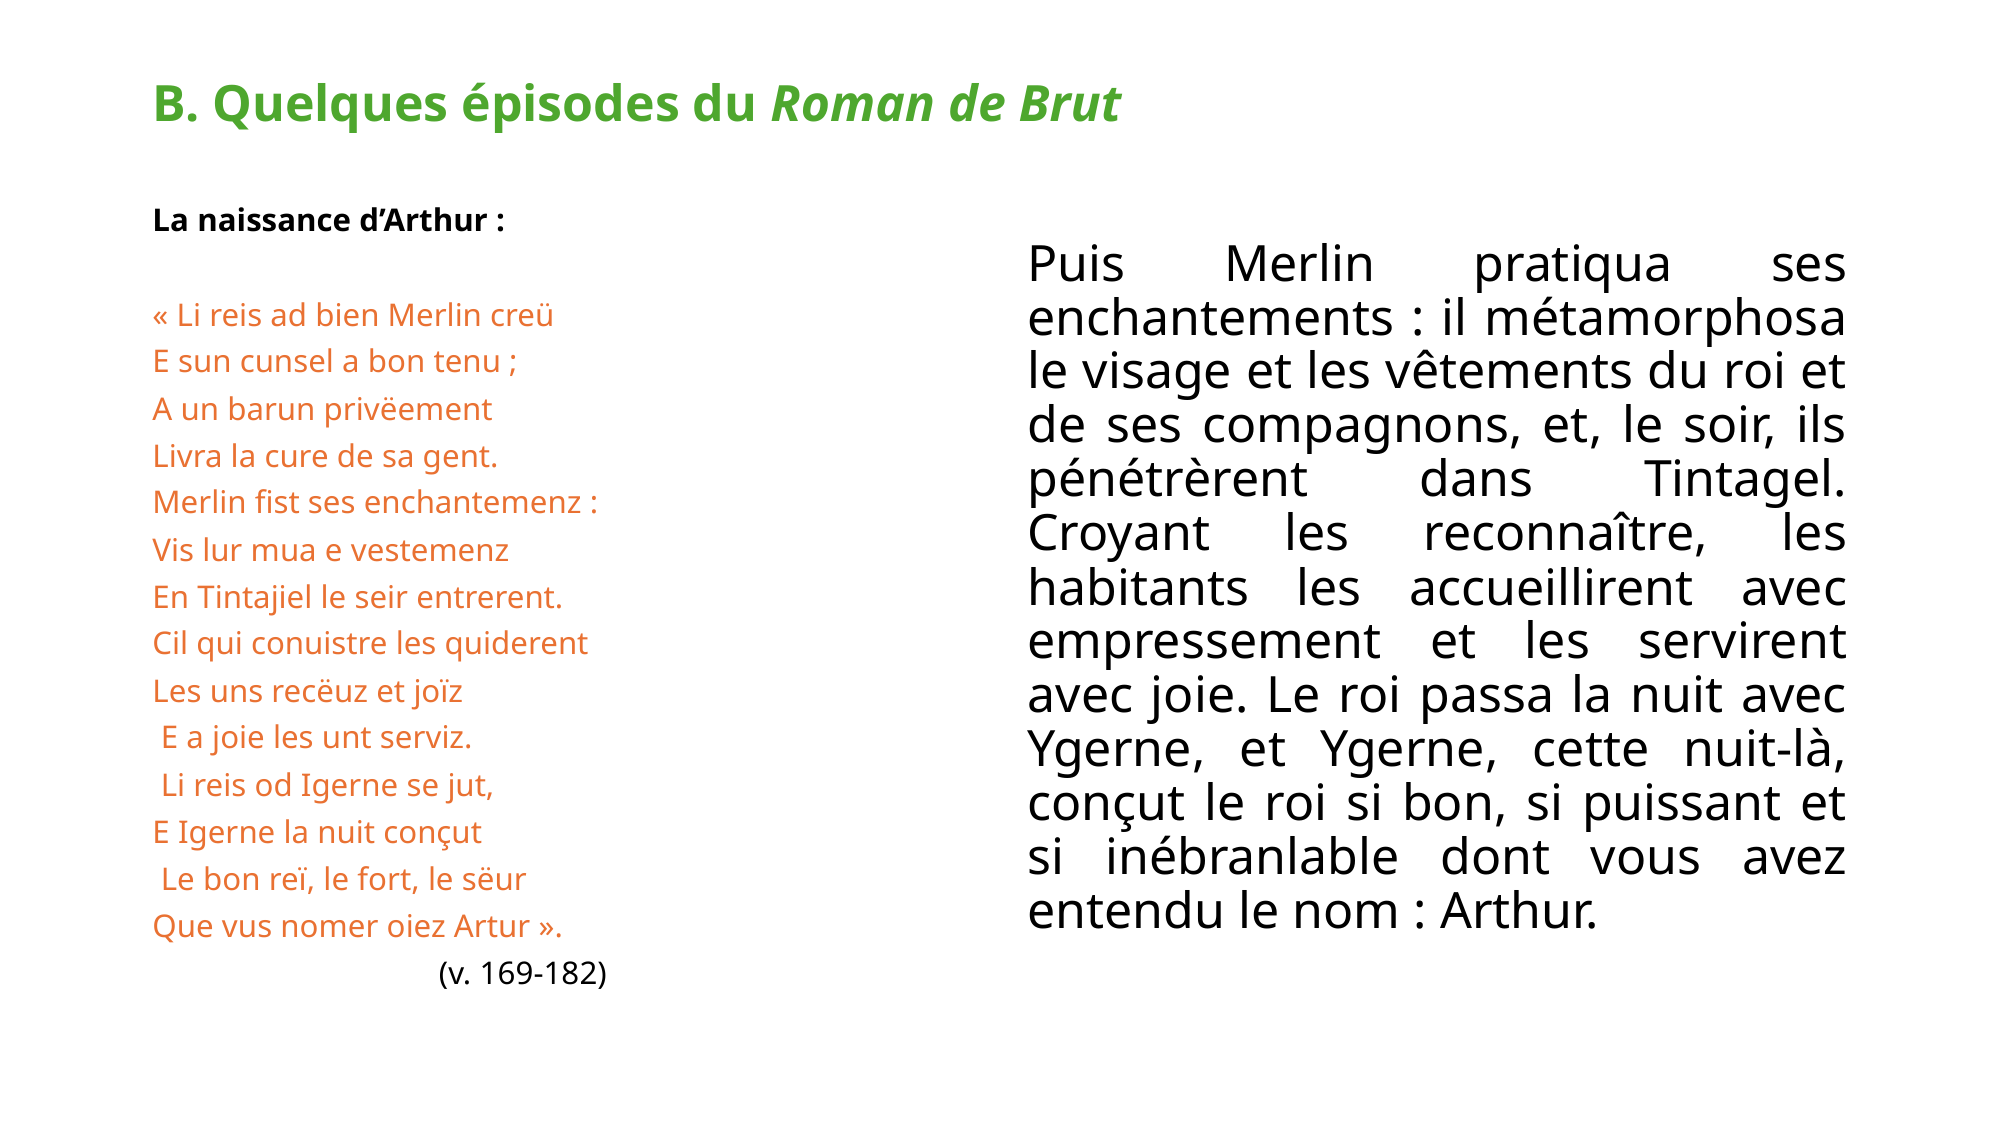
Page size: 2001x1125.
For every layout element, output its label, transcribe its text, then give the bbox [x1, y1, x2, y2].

title B. Quelques épisodes du Roman de Brut [137, 59, 1375, 150]
list Puis Merlin pratiqua ses enchantements : il métamorphosa le visage et les vêtements du roi et de ses compagnons, et, le soir, ils pénétrèrent dans Tintagel. Croyant les reconnaître, les habitants les accueillirent avec empressement et les servirent avec joie. Le roi passa la nuit avec Ygerne, et Ygerne, cette nuit-là, conçut le roi si bon, si puissant et si inébranlable dont vous avez entendu le nom : Arthur. [1012, 230, 1863, 976]
list La naissance d’Arthur : « Li reis ad bien Merlin creü E sun cunsel a bon tenu ; A un barun privëement Livra la cure de sa gent. Merlin fist ses enchantemenz : Vis lur mua e vestemenz En Tintajiel le seir entrerent. Cil qui conuistre les quiderent Les uns recëuz et joïz E a joie les unt serviz. Li reis od Igerne se jut, E Igerne la nuit conçut Le bon reï, le fort, le sëur Que vus nomer oiez Artur ». (v. 169-182) [137, 203, 988, 1092]
